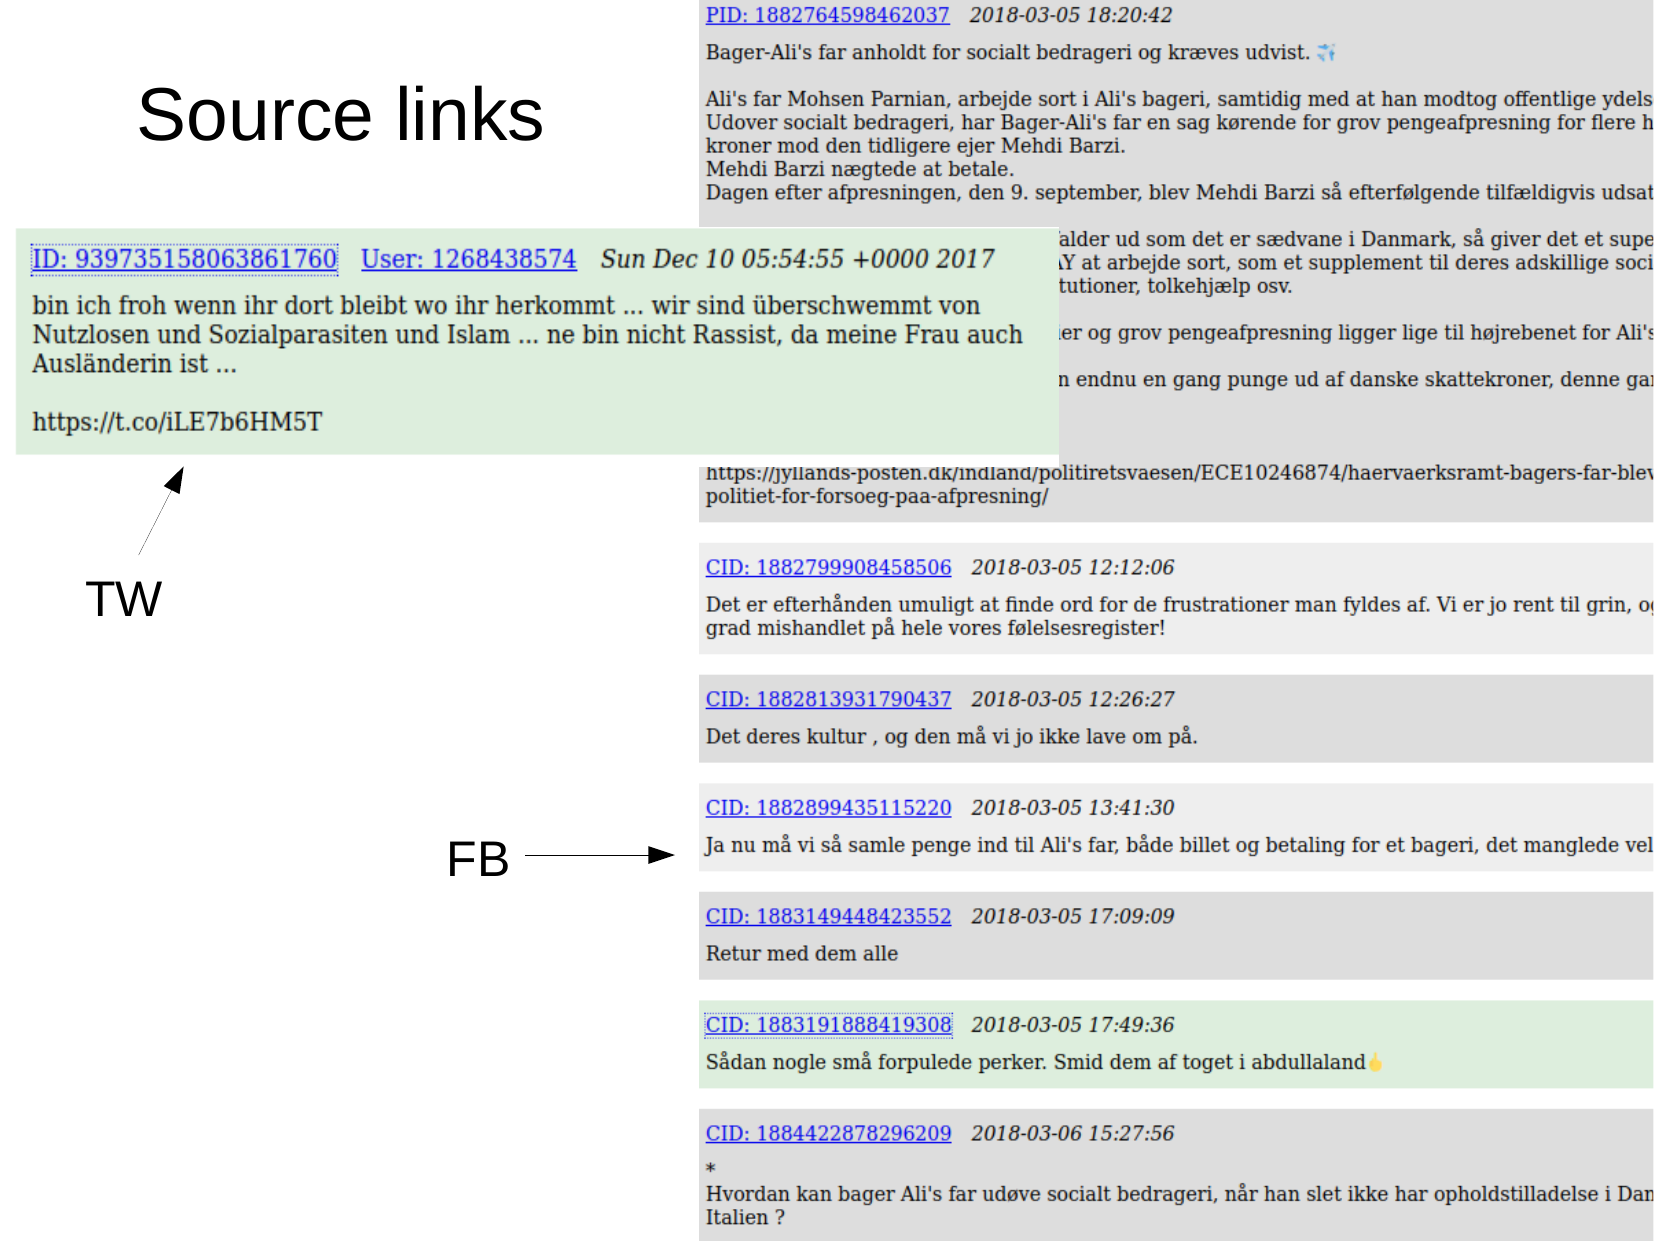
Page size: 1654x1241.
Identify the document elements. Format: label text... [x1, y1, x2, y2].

title Source links [82, 49, 601, 181]
text_box TW [49, 563, 200, 635]
picture [13, 0, 1654, 1241]
text_box FB [403, 823, 554, 895]
